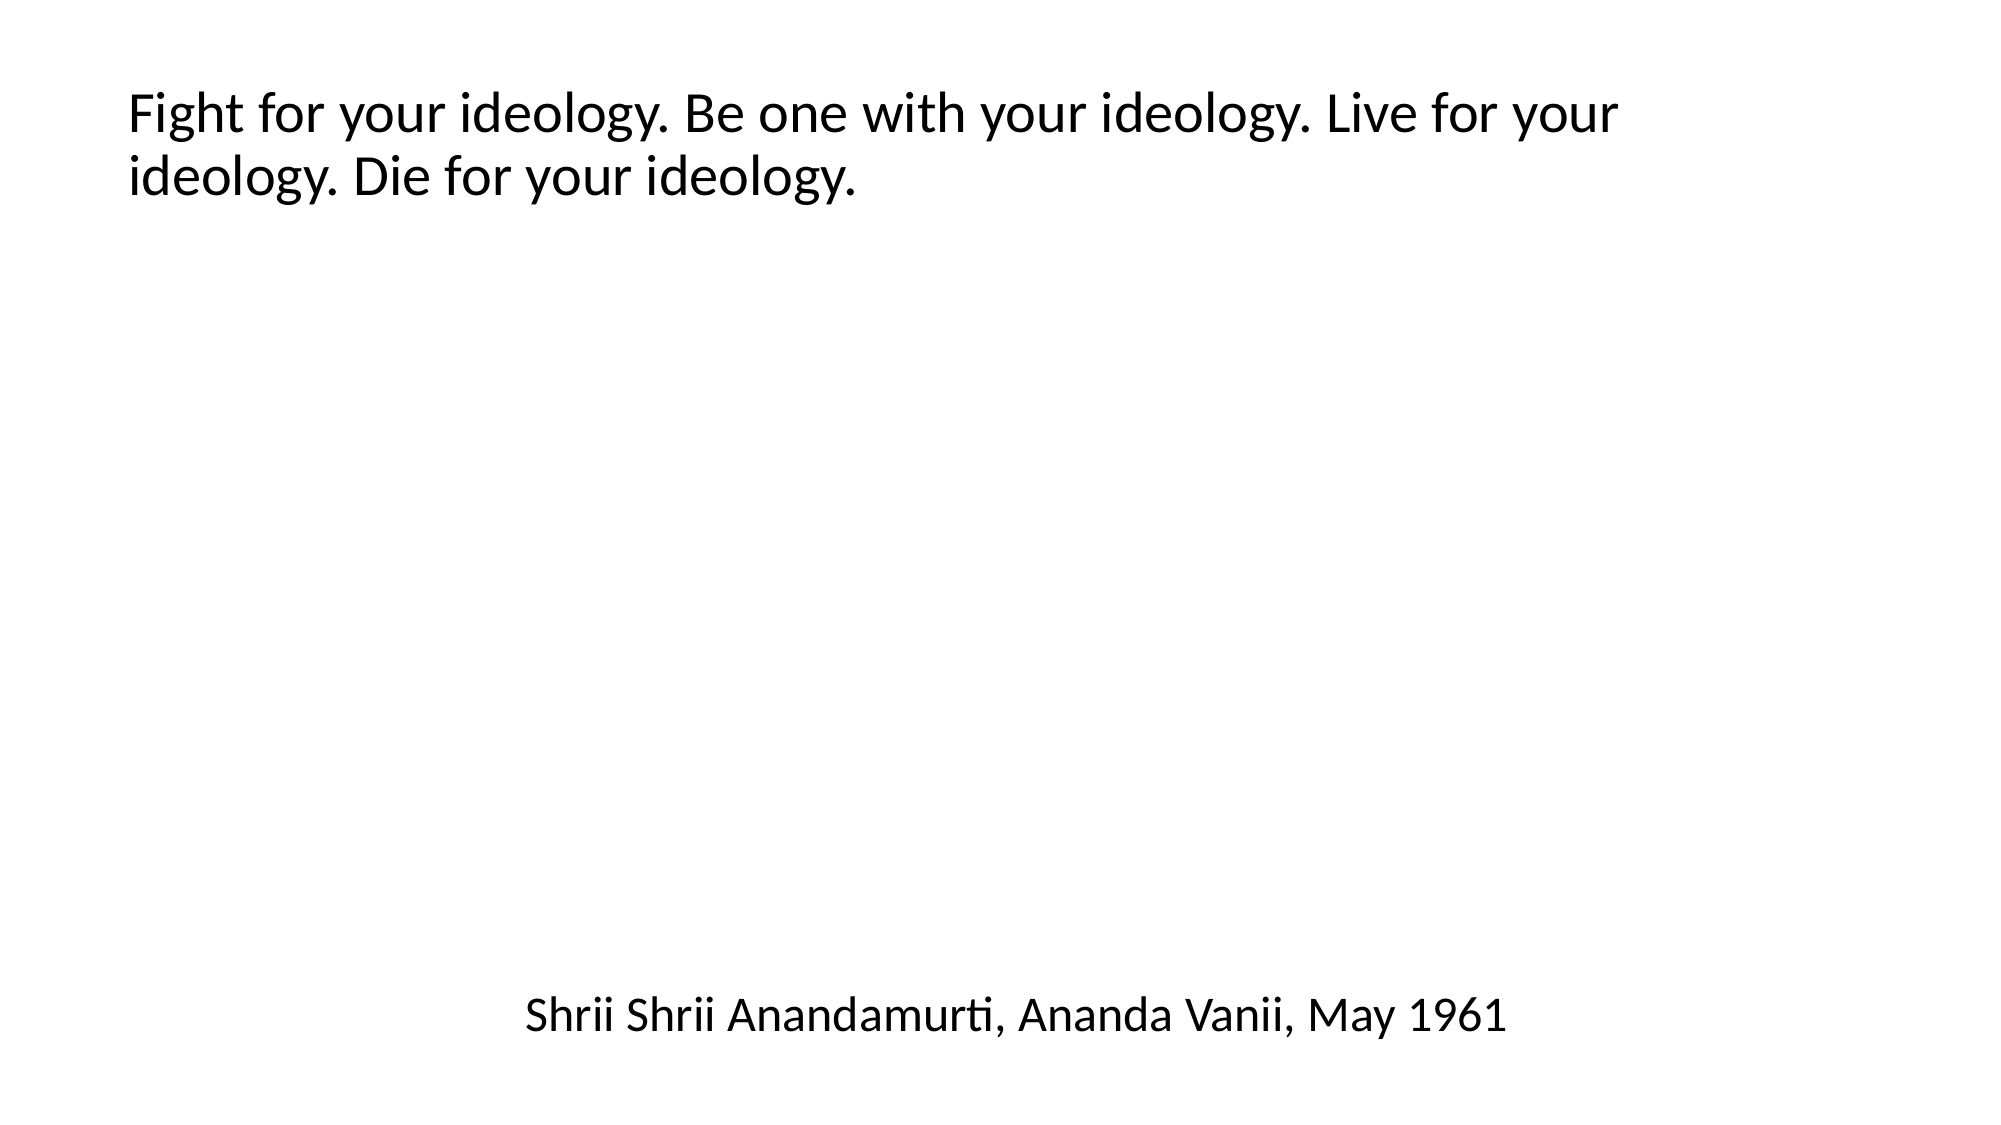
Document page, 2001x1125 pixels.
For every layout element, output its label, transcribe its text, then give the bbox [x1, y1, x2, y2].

text_box Shrii Shrii Anandamurti, Ananda Vanii, May 1961 [73, 974, 1962, 1109]
list Fight for your ideology. Be one with your ideology. Live for your ideology. Die for your ideology. [113, 75, 1839, 903]
